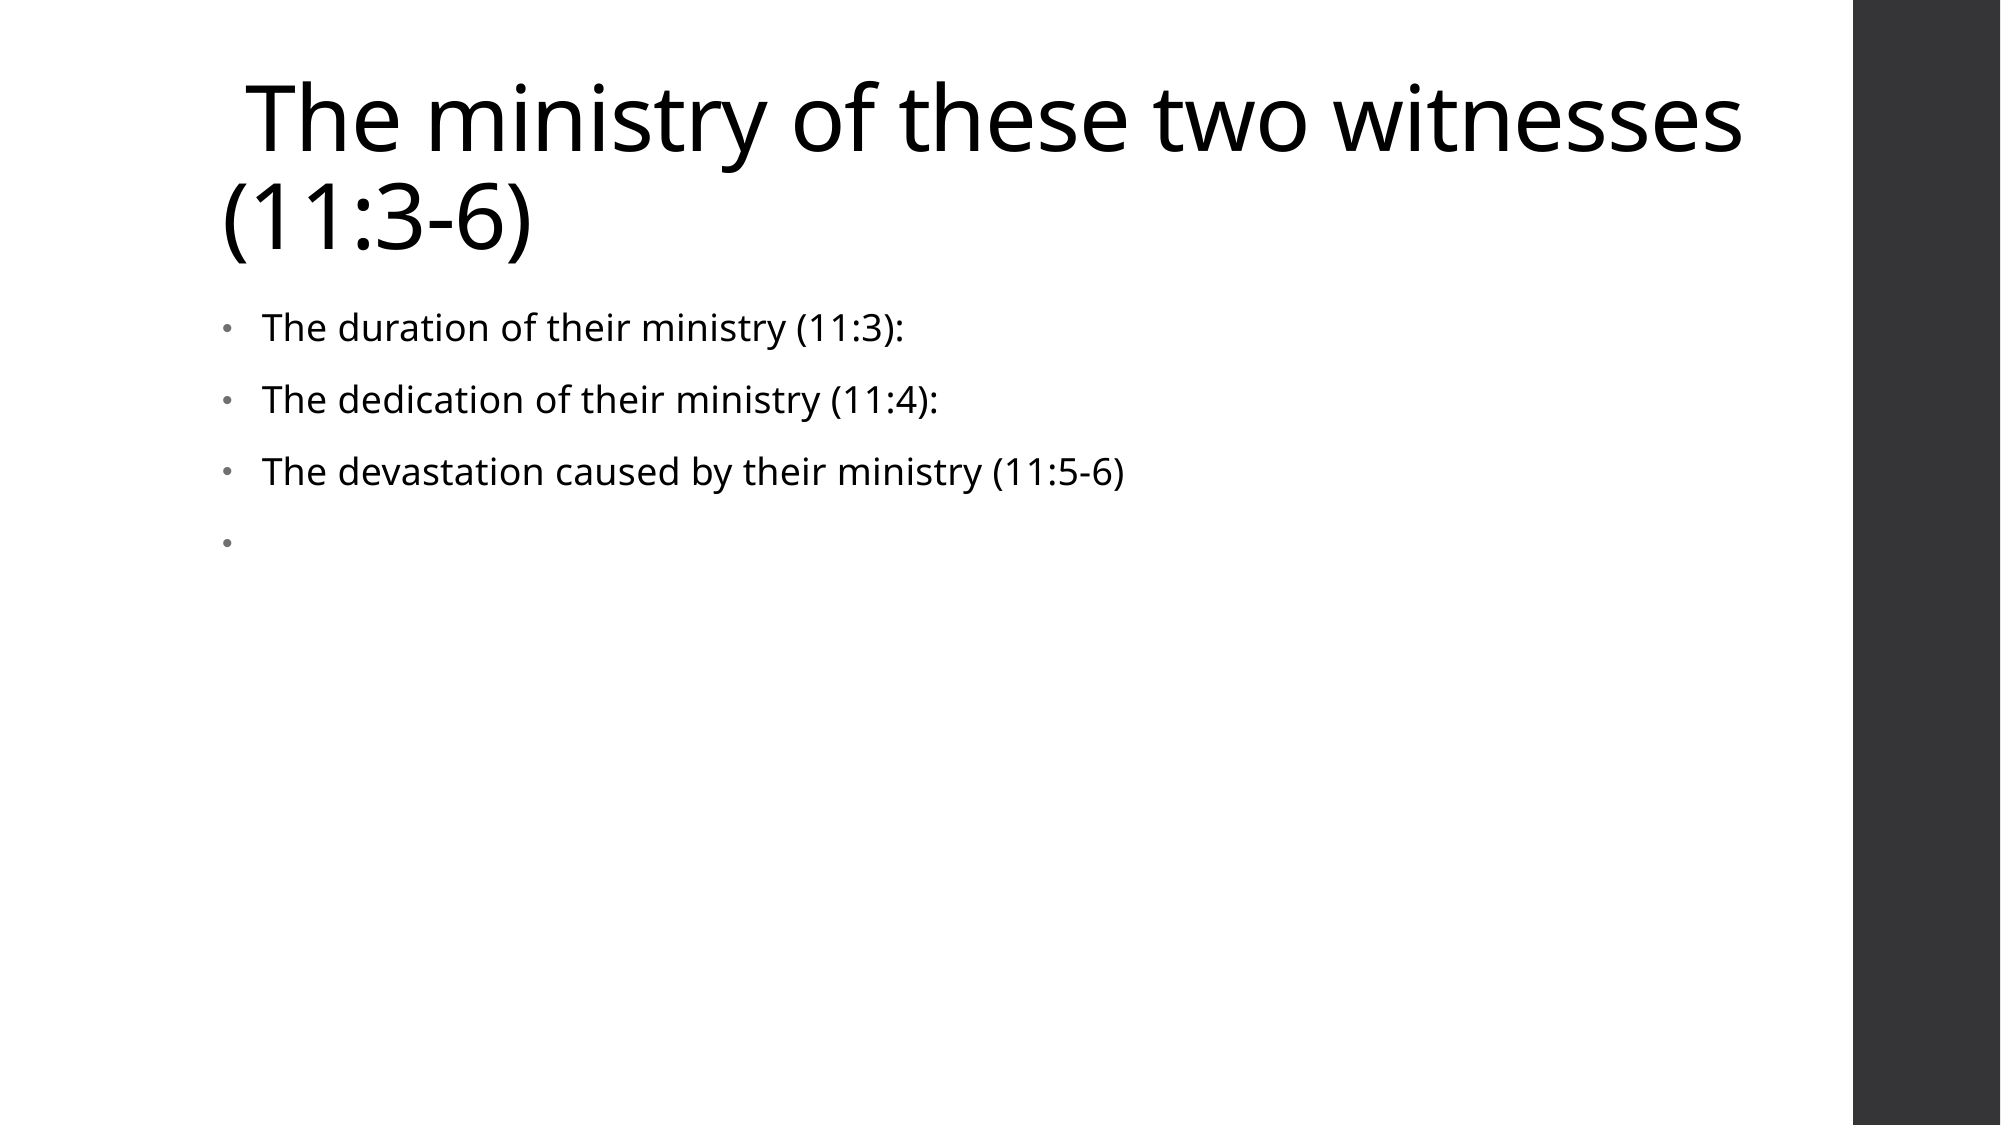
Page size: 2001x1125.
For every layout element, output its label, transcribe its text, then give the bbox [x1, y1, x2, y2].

title The ministry of these two witnesses (11:3-6) [206, 60, 1797, 278]
list The duration of their ministry (11:3): The dedication of their ministry (11:4): The devastation caused by their ministry (11:5-6) [206, 299, 1617, 1014]
